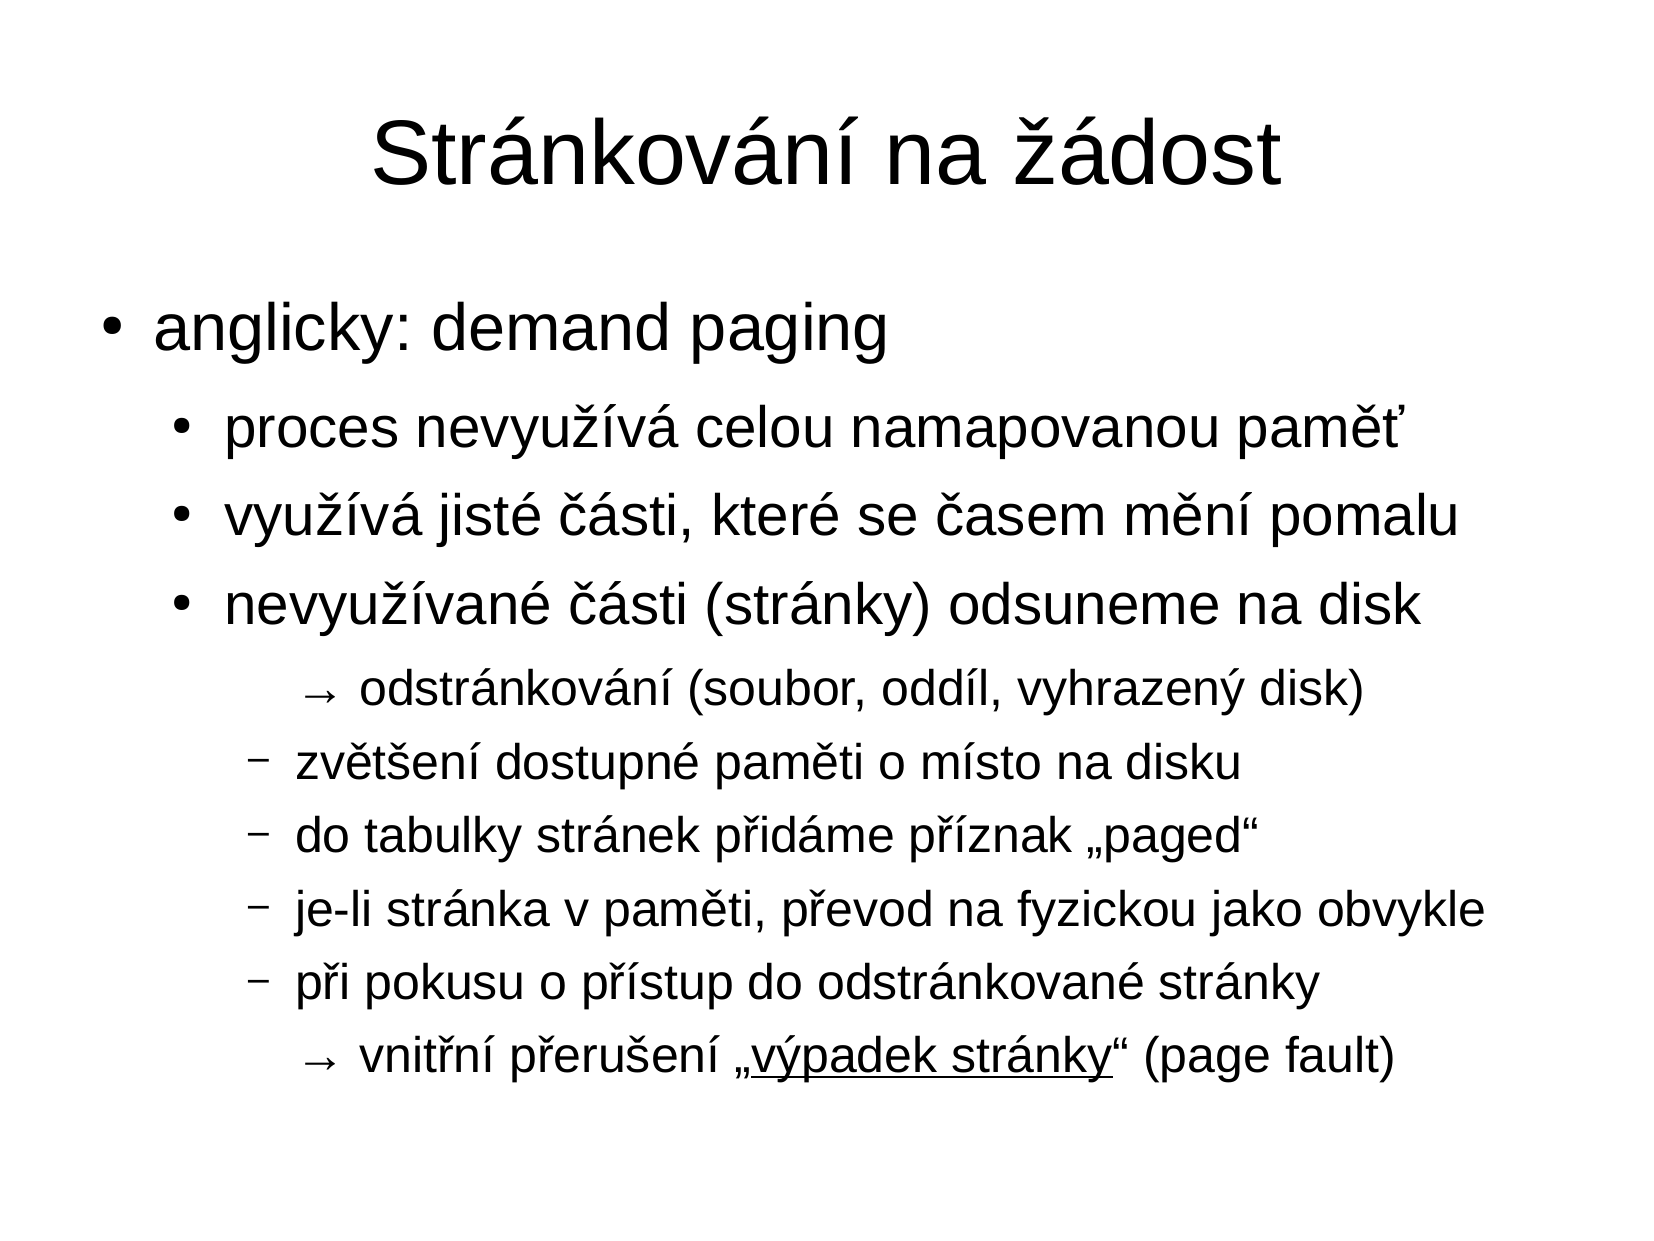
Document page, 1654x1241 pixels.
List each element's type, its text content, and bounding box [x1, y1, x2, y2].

list anglicky: demand paging proces nevyužívá celou namapovanou paměť využívá jisté části, které se časem mění pomalu nevyužívané části (stránky) odsuneme na disk → odstránkování (soubor, oddíl, vyhrazený disk) zvětšení dostupné paměti o místo na disku do tabulky stránek přidáme příznak „paged“ je-li stránka v paměti, převod na fyzickou jako obvykle při pokusu o přístup do odstránkované stránky → vnitřní přerušení „výpadek stránky“ (page fault) [82, 290, 1571, 1094]
title Stránkování na žádost [82, 56, 1571, 250]
